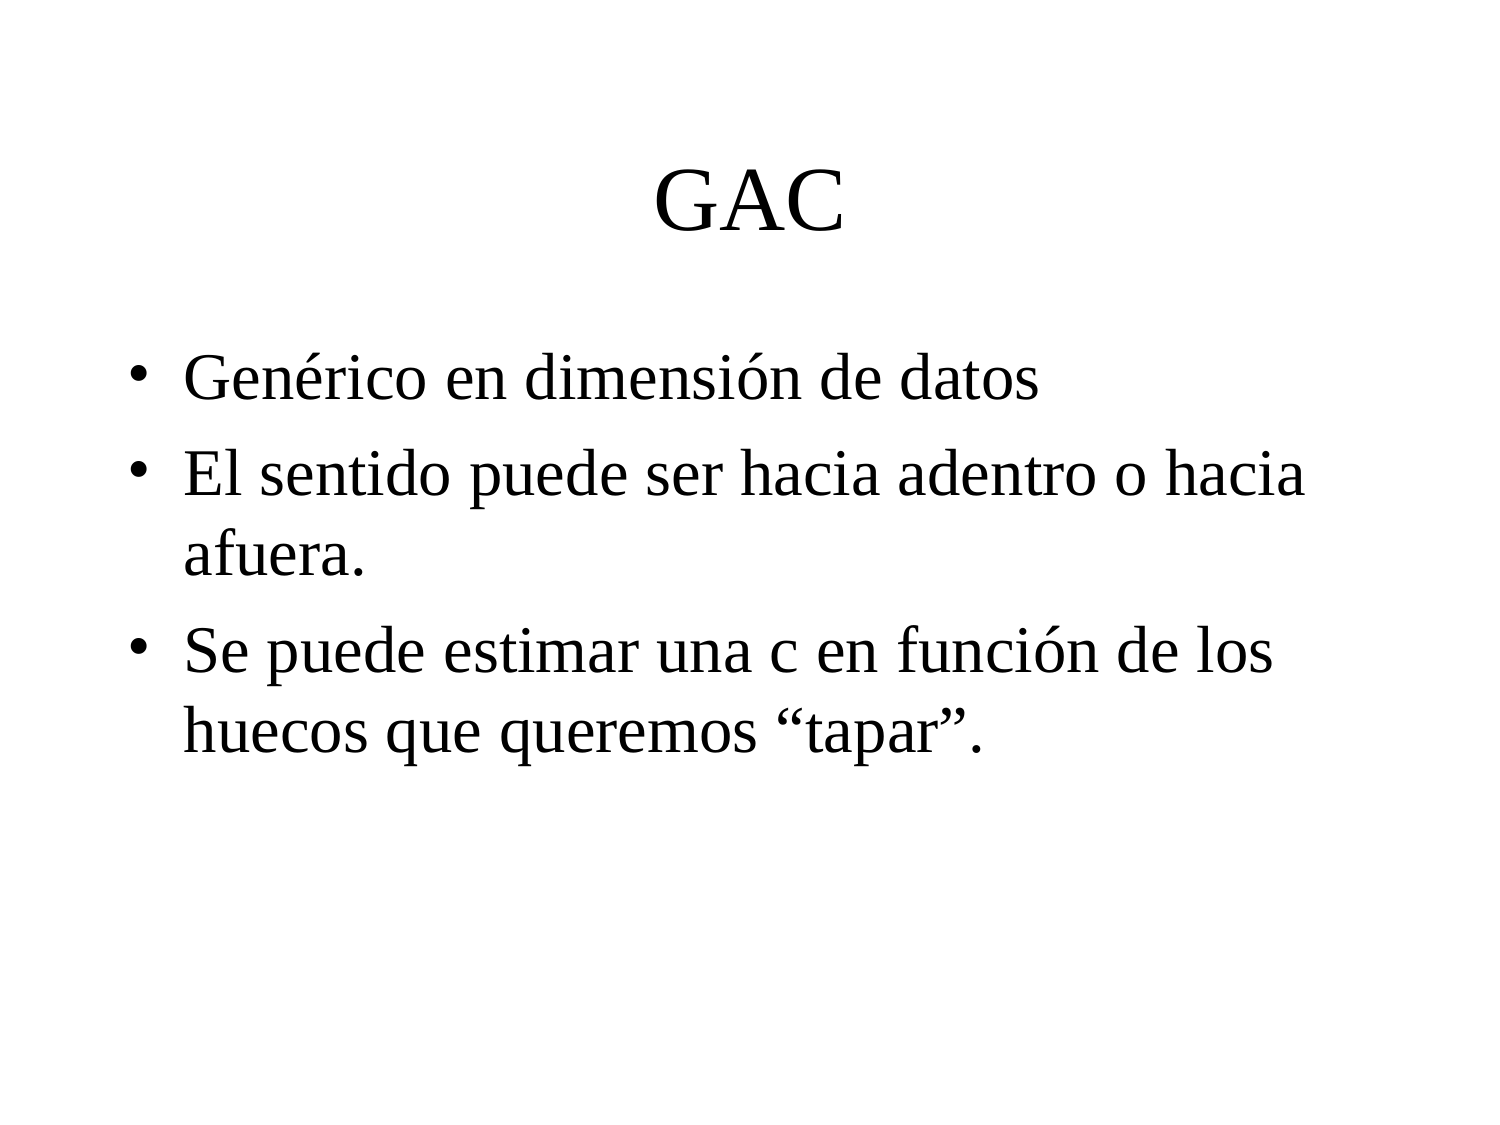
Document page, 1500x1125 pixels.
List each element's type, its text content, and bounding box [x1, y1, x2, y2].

text_box Genérico en dimensión de datos El sentido puede ser hacia adentro o hacia afuera. Se puede estimar una c en función de los huecos que queremos “tapar”. [112, 324, 1388, 1001]
text_box GAC [112, 99, 1388, 288]
